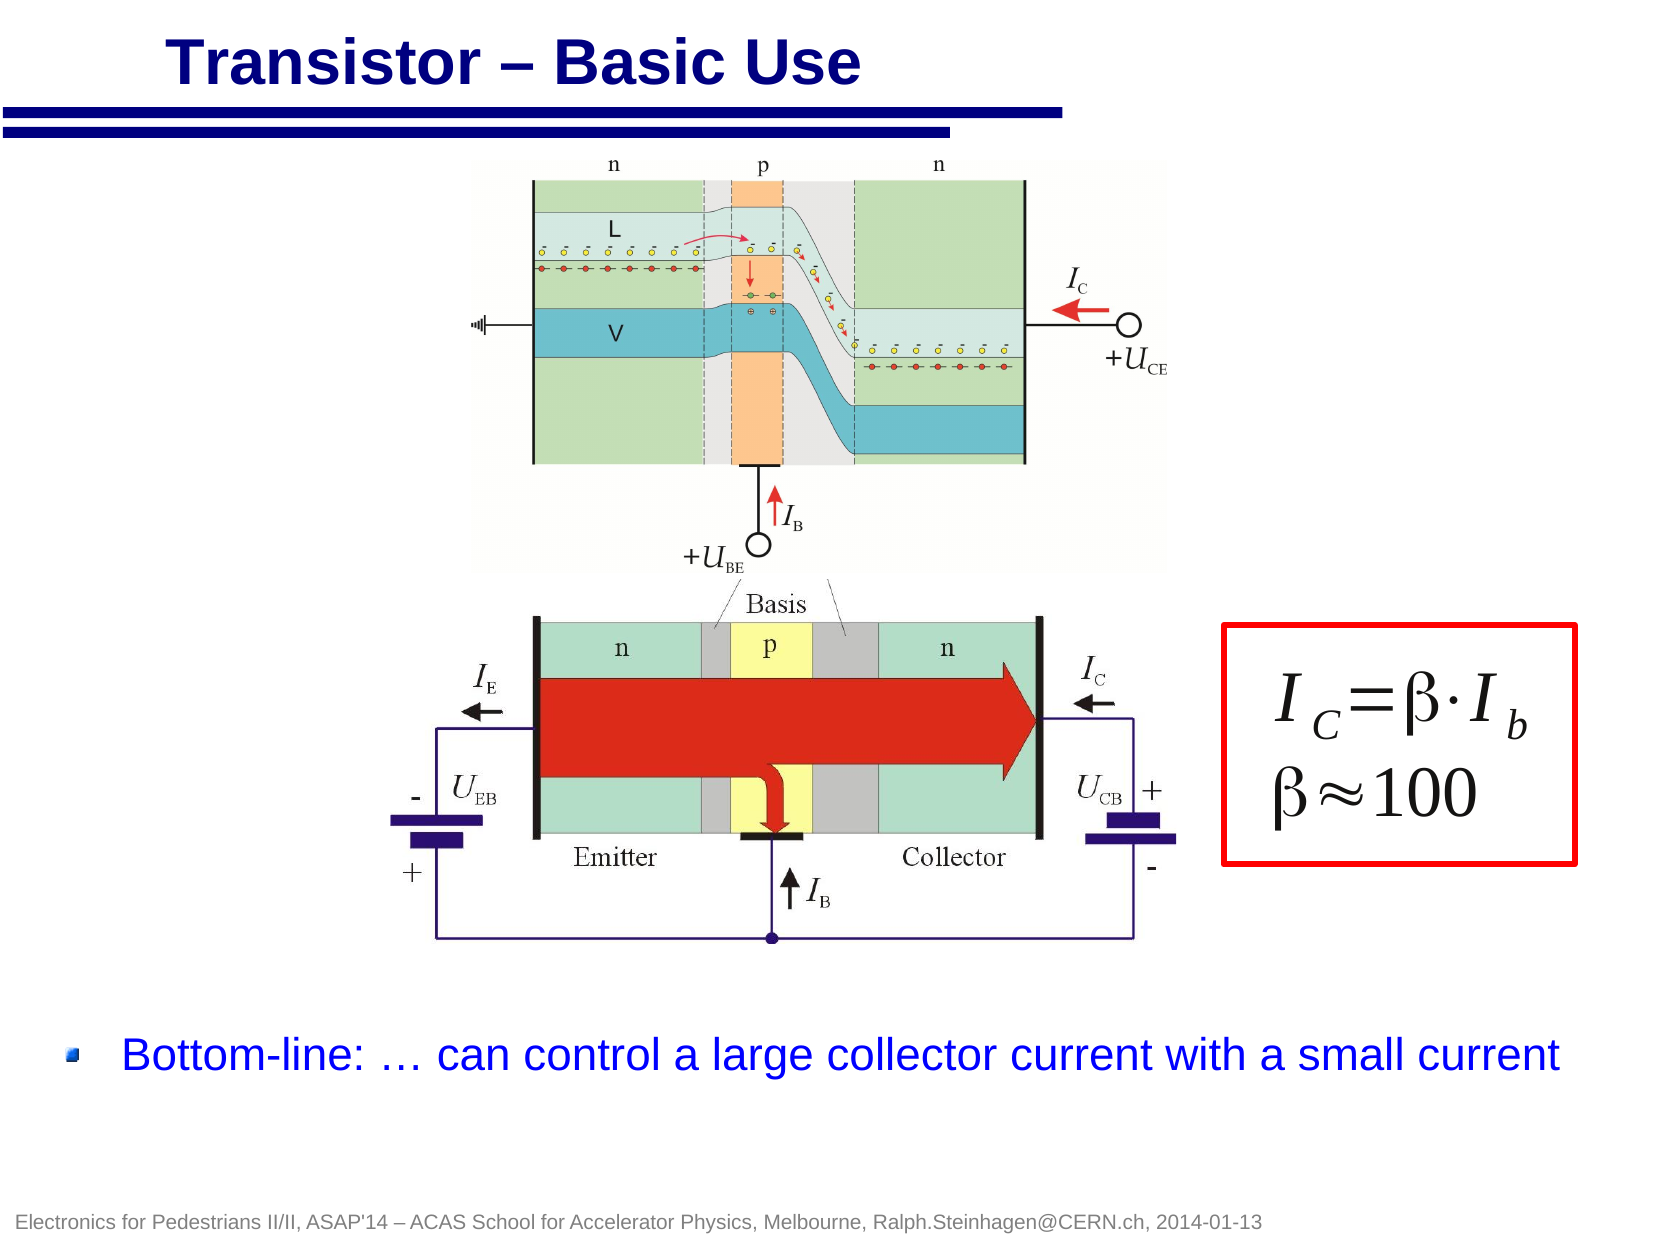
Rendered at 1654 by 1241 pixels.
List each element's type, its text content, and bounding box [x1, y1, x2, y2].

title Transistor – Basic Use [165, 0, 1323, 124]
picture [390, 579, 1177, 944]
chart [1252, 657, 1546, 835]
list Bottom-line: … can control a large collector current with a small current [65, 1028, 1628, 1205]
picture [471, 160, 1167, 573]
